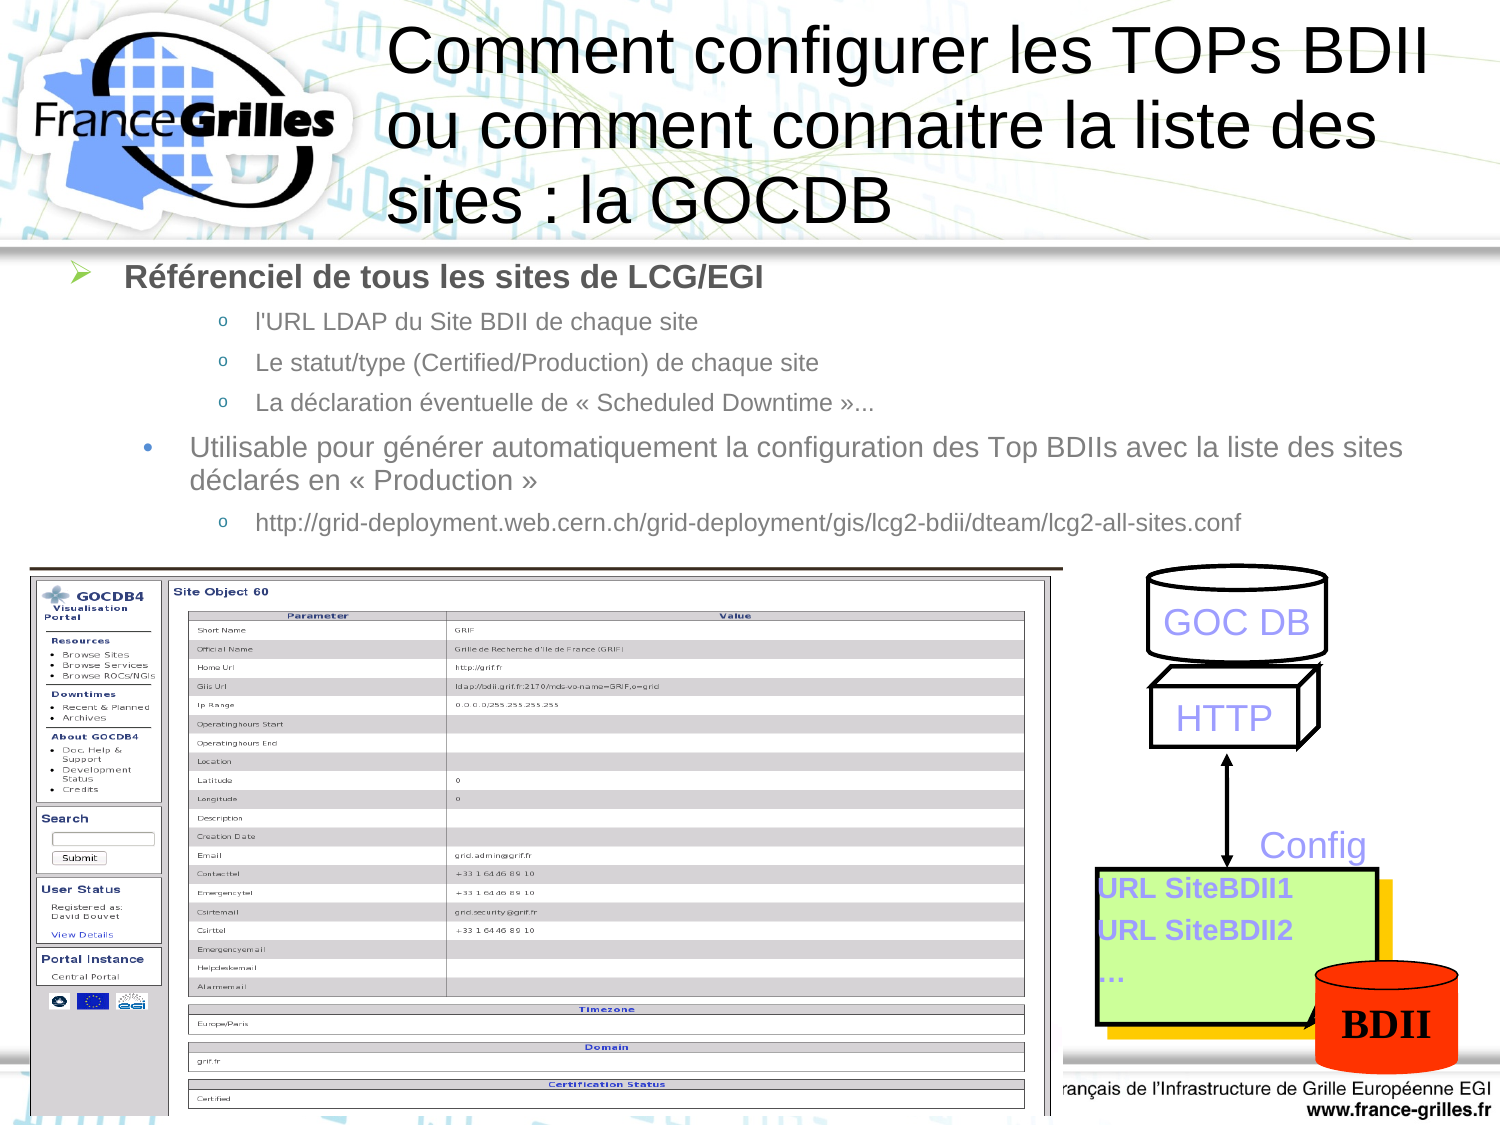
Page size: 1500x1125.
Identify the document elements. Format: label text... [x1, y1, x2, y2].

title Comment configurer les TOPs BDII ou comment connaitre la liste des sites : la GOCDB [372, 0, 1459, 250]
text_box [1315, 1057, 1458, 1075]
list Référenciel de tous les sites de LCG/EGI l'URL LDAP du Site BDII de chaque site Le statut/type (Certified/Production) de chaque site La déclaration éventuelle de « Scheduled Downtime »... Utilisable pour générer automatiquement la configuration des Top BDIIs avec la liste des sites déclarés en « Production » http://grid-deployment.web.cern.ch/grid-deployment/gis/lcg2-bdii/dteam/lcg2-all-sites.conf [53, 250, 1459, 579]
picture [0, 0, 1500, 1125]
text_box Config [1244, 813, 1383, 874]
text_box URL SiteBDII1 URL SiteBDII2 … [1097, 869, 1378, 1025]
text_box [1315, 960, 1458, 993]
text_box BDII [1315, 993, 1459, 1057]
text_box GOC DB [1148, 579, 1326, 663]
text_box HTTP [1151, 687, 1298, 747]
